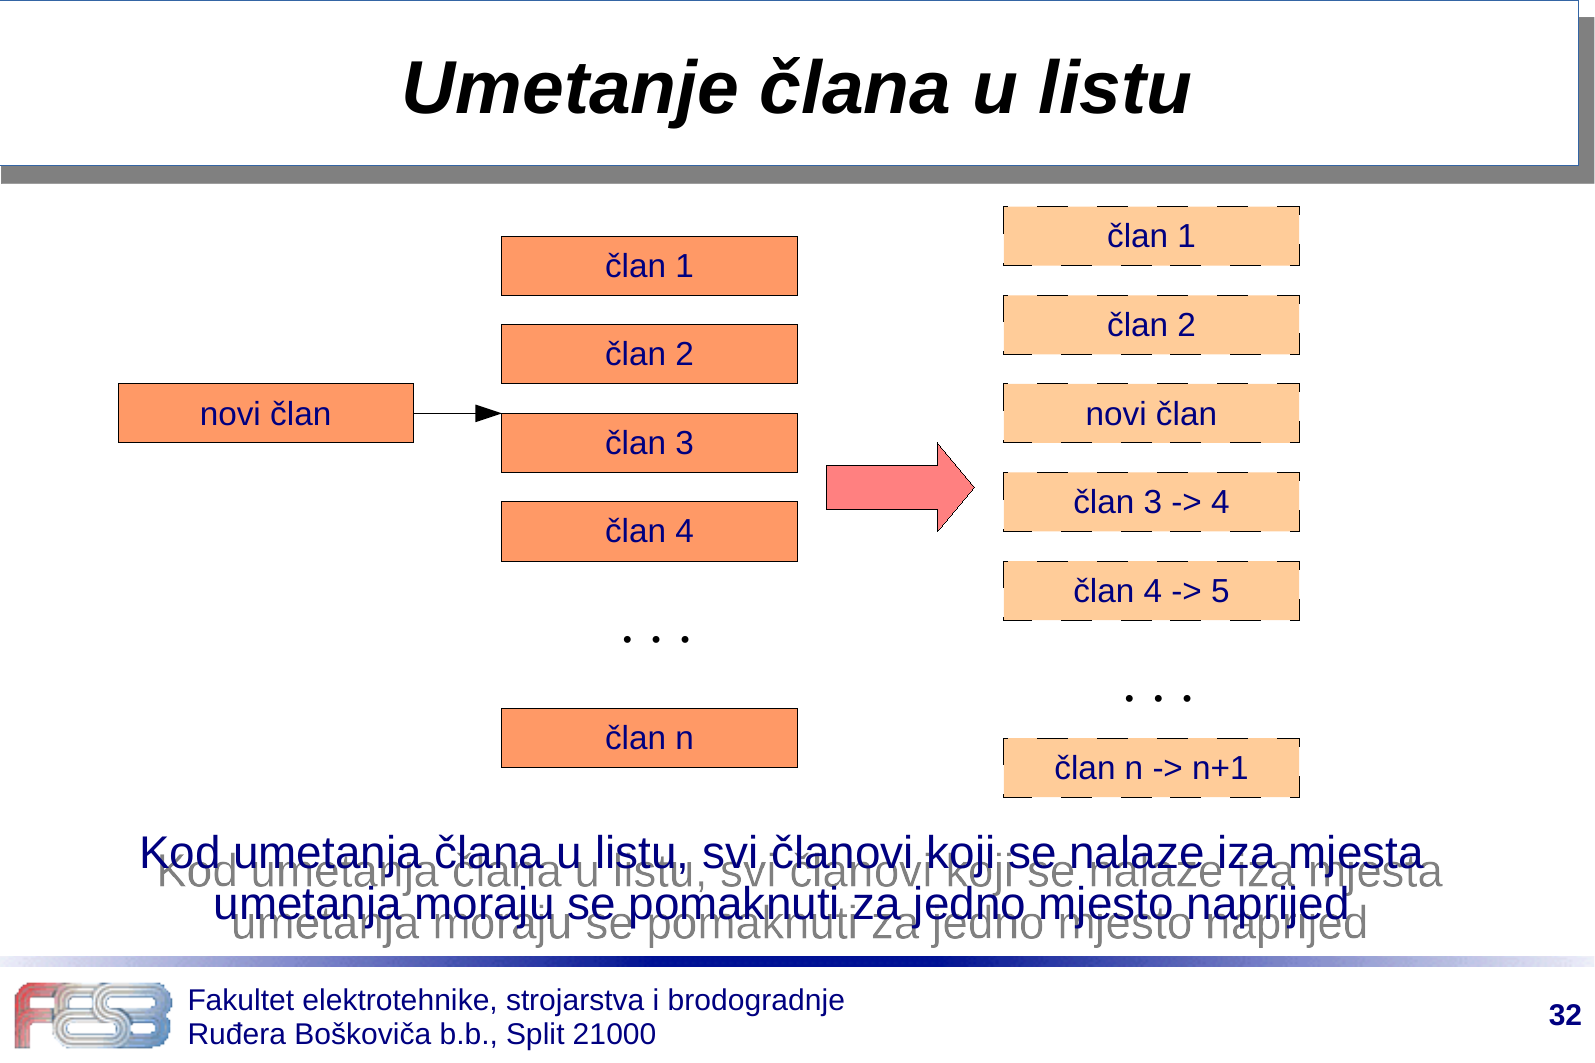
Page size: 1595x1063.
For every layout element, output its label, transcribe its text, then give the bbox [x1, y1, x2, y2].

text_box član 2 [501, 324, 798, 384]
text_box član 1 [501, 236, 798, 296]
text_box član n [501, 708, 798, 768]
picture [0, 956, 1595, 967]
text_box član n -> n+1 [1003, 738, 1300, 798]
text_box član 2 [1003, 295, 1300, 355]
text_box . . . [1122, 649, 1195, 715]
text_box . . . [620, 590, 693, 656]
picture [9, 975, 177, 1059]
text_box član 4 [501, 501, 798, 562]
text_box [826, 442, 975, 532]
text_box član 3 -> 4 [1003, 472, 1300, 532]
text_box član 1 [1003, 206, 1300, 266]
title Umetanje člana u listu [0, 0, 1595, 175]
text_box novi član [1003, 383, 1300, 443]
text_box član 3 [501, 413, 798, 473]
text_box Kod umetanja člana u listu, svi članovi koji se nalaze iza mjesta umetanja moraju se pomaknuti za jedno mjesto naprijed [139, 826, 1426, 930]
text_box novi član [118, 383, 414, 443]
text_box član 4 -> 5 [1003, 561, 1300, 621]
